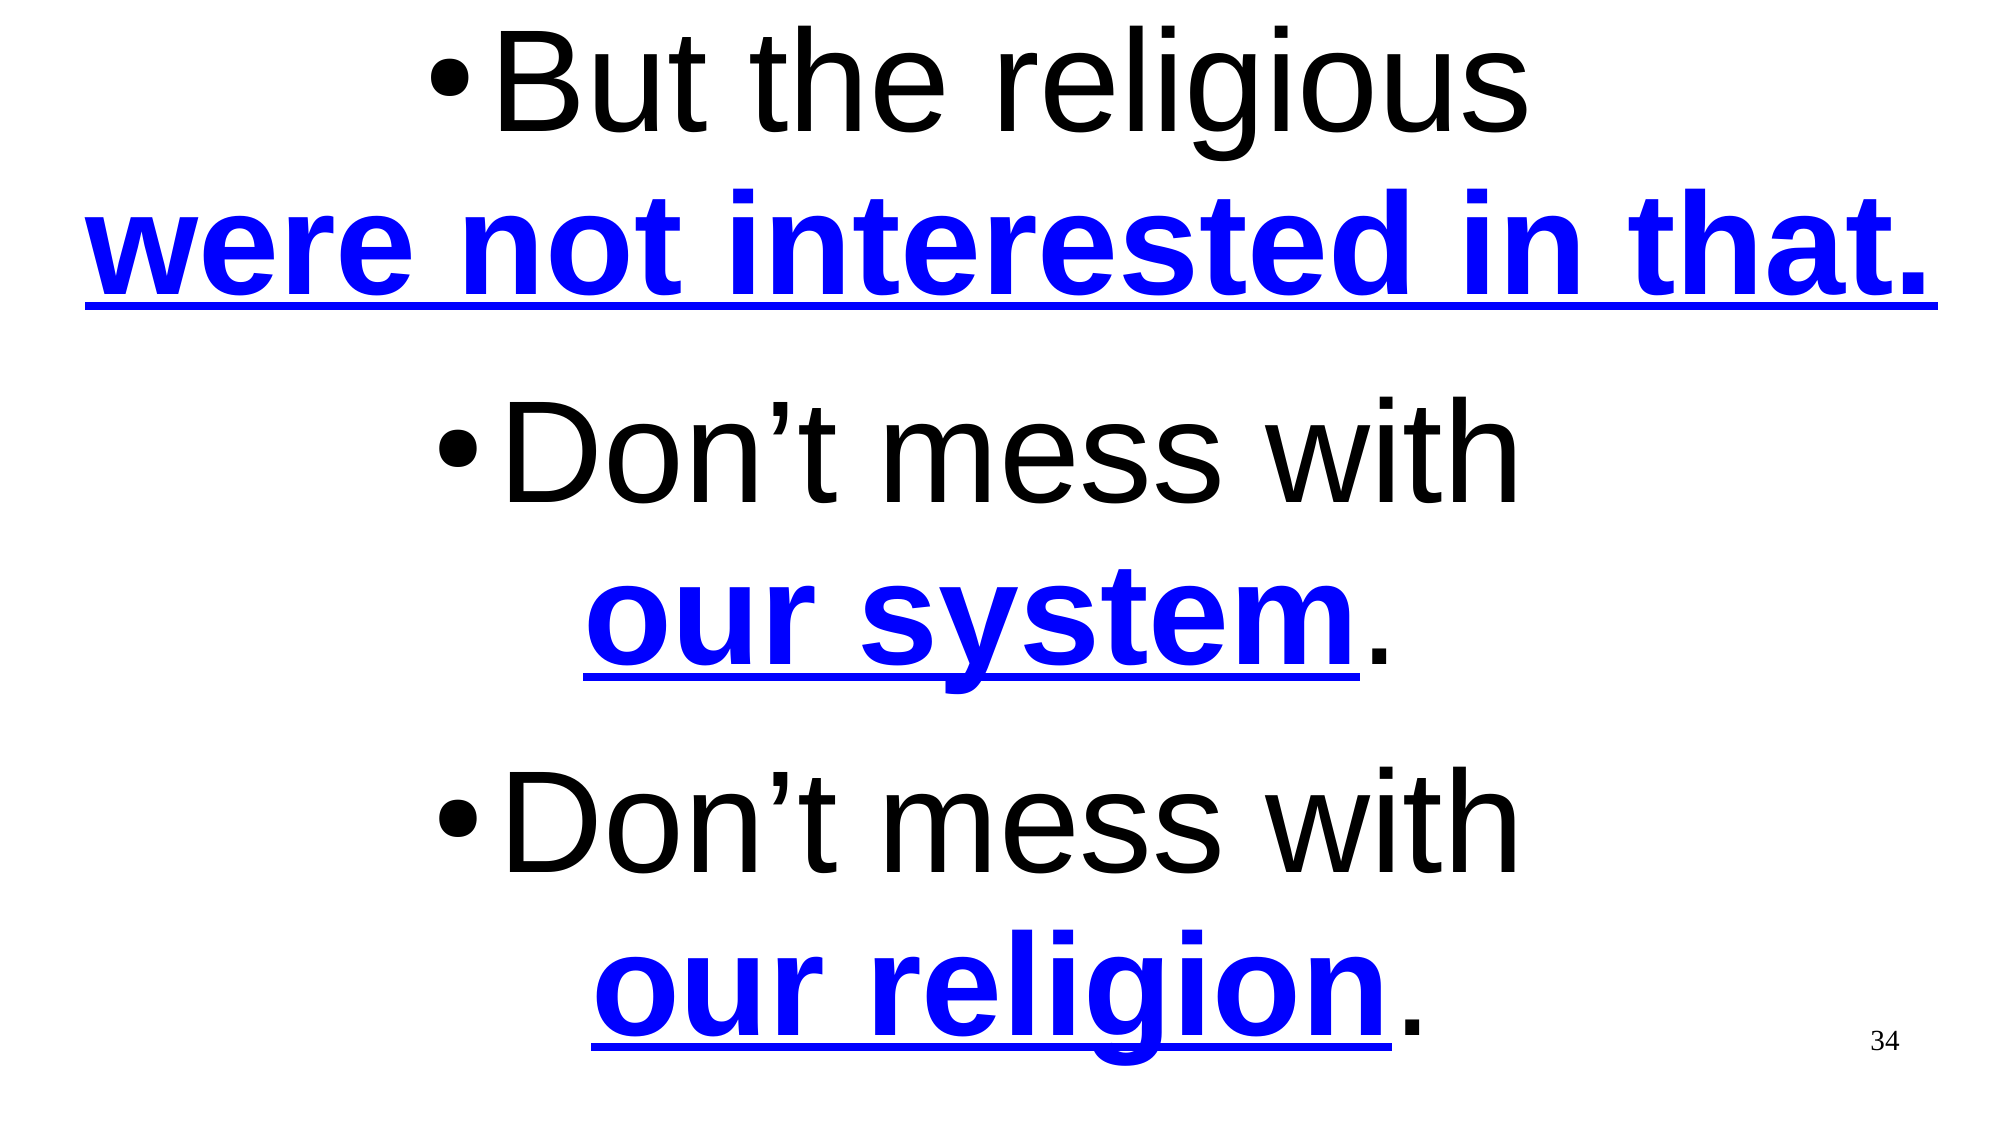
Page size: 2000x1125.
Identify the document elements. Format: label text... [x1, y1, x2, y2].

list But the religious were not interested in that. Don’t mess with our system. Don’t mess with our religion. [0, 0, 1996, 1123]
